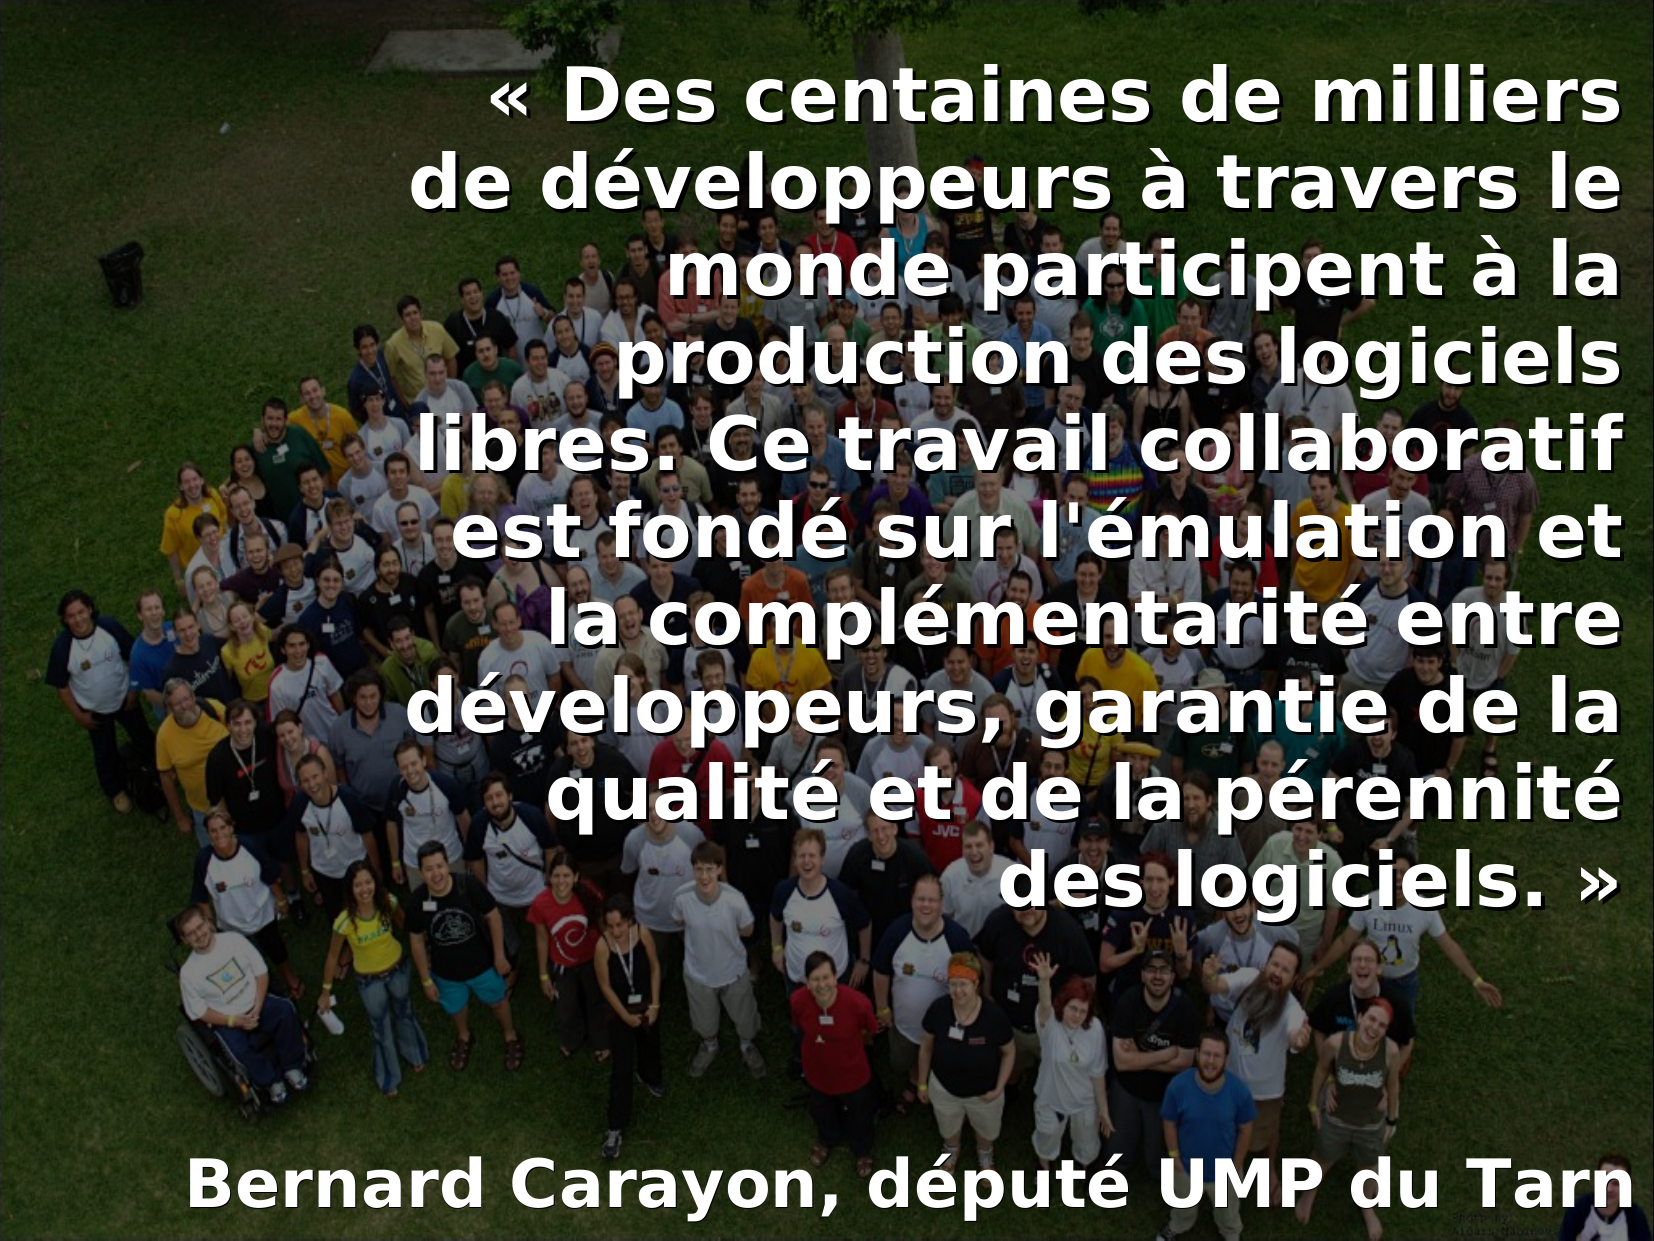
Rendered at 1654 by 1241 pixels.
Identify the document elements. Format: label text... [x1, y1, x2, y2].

text_box Bernard Carayon, député UMP du Tarn [29, 1138, 1654, 1231]
picture [0, 0, 1654, 1241]
text_box « Des centaines de milliers de développeurs à travers le monde participent à la production des logiciels libres. Ce travail collaboratif est fondé sur l'émulation et la complémentarité entre développeurs, garantie de la qualité et de la pérennité des logiciels. » [369, 44, 1639, 932]
